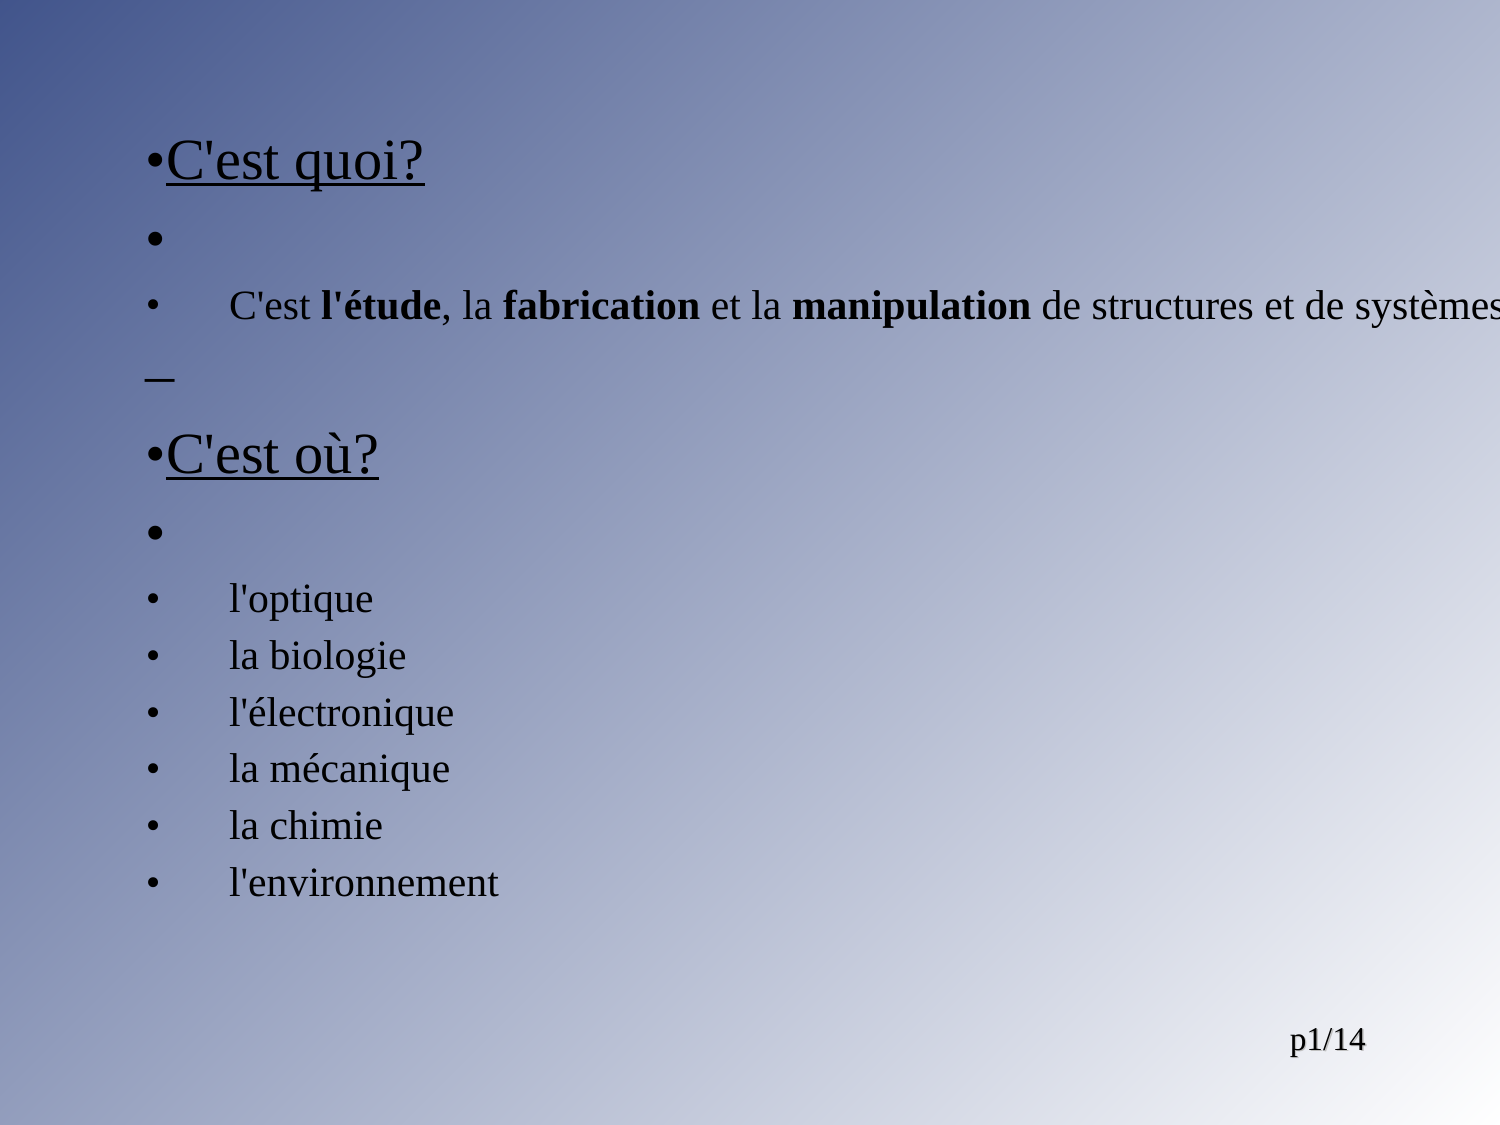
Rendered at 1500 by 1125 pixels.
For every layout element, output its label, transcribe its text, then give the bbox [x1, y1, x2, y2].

text_box p1/14 [1274, 1012, 1381, 1066]
text_box C'est quoi? C'est l'étude, la fabrication et la manipulation de structures et de systèmes matériels à l'échelle des nanomètres. C'est où? l'optique la biologie l'électronique la mécanique la chimie l'environnement [75, 127, 1500, 906]
